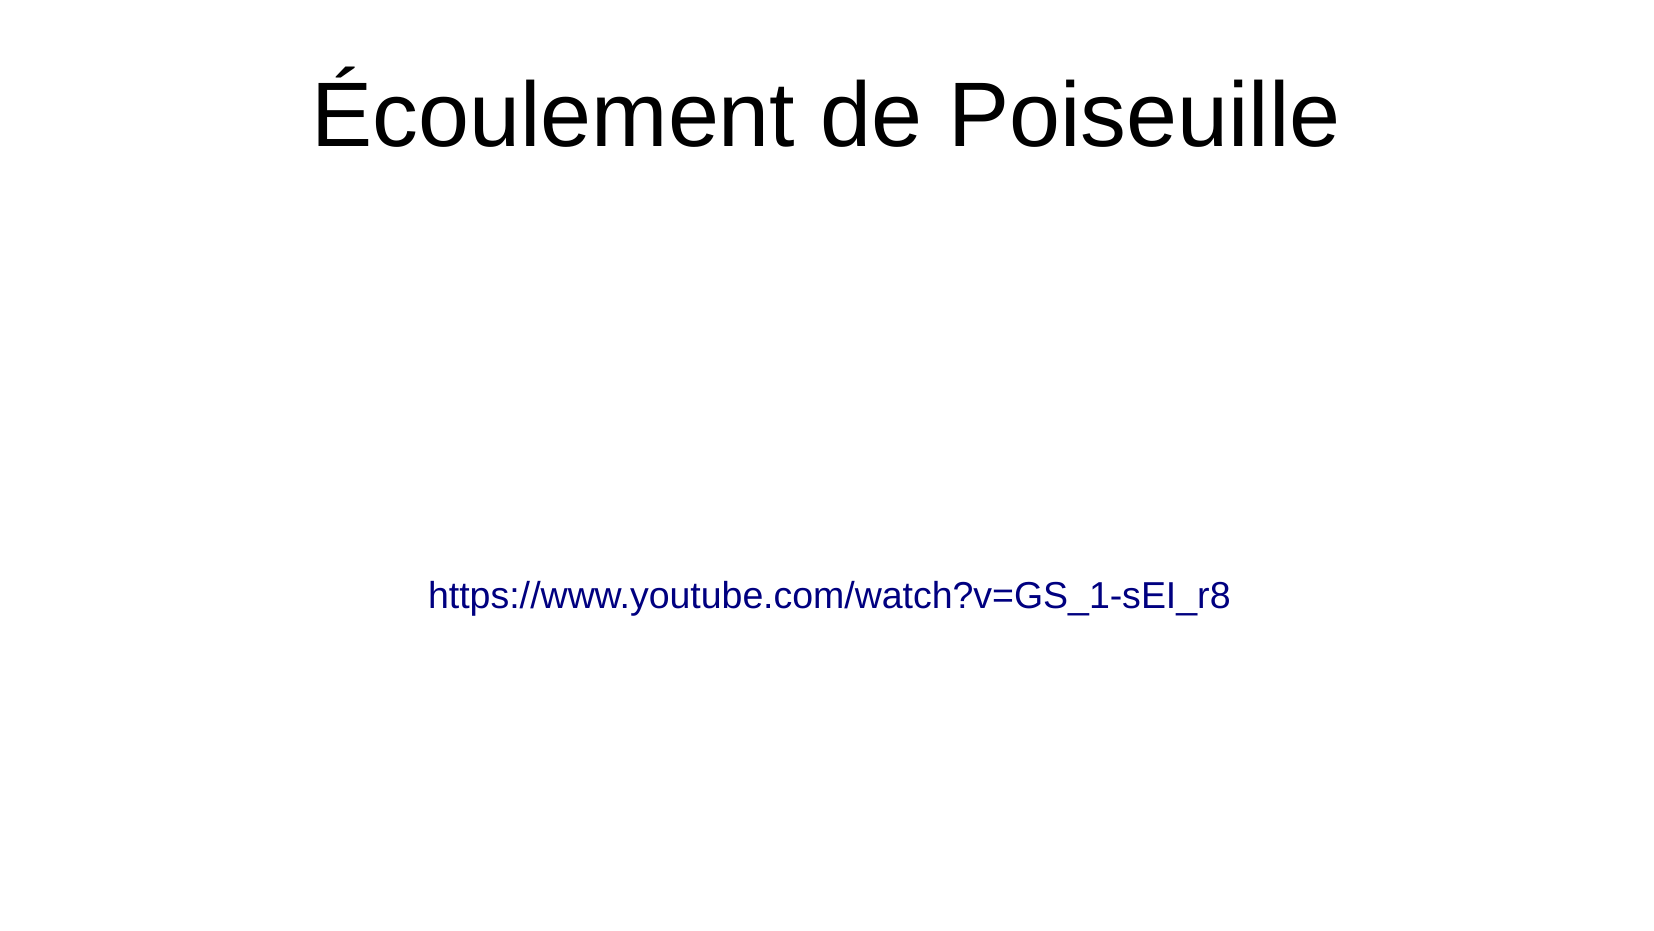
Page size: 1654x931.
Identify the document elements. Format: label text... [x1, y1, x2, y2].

title Écoulement de Poiseuille [82, 37, 1571, 193]
text_box https://www.youtube.com/watch?v=GS_1-sEI_r8 [413, 566, 1654, 666]
